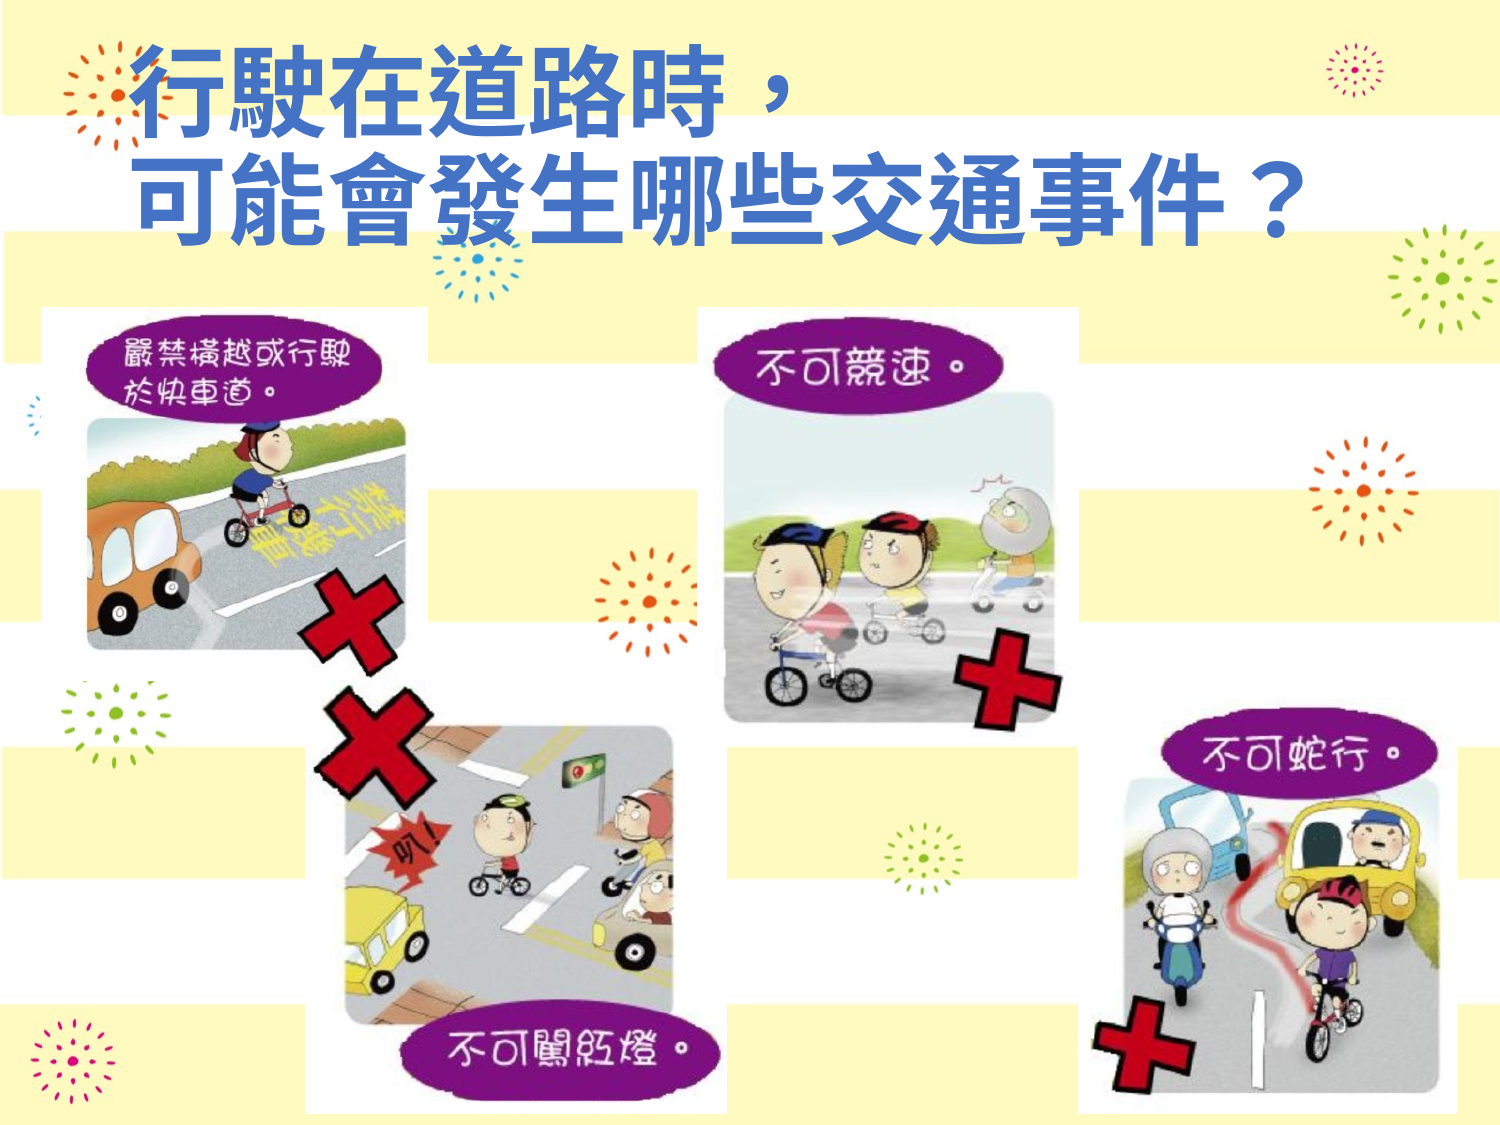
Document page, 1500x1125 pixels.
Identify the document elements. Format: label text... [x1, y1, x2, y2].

picture [0, 0, 1500, 1125]
title 行駛在道路時， 可能會發生哪些交通事件？ [112, 42, 1406, 261]
